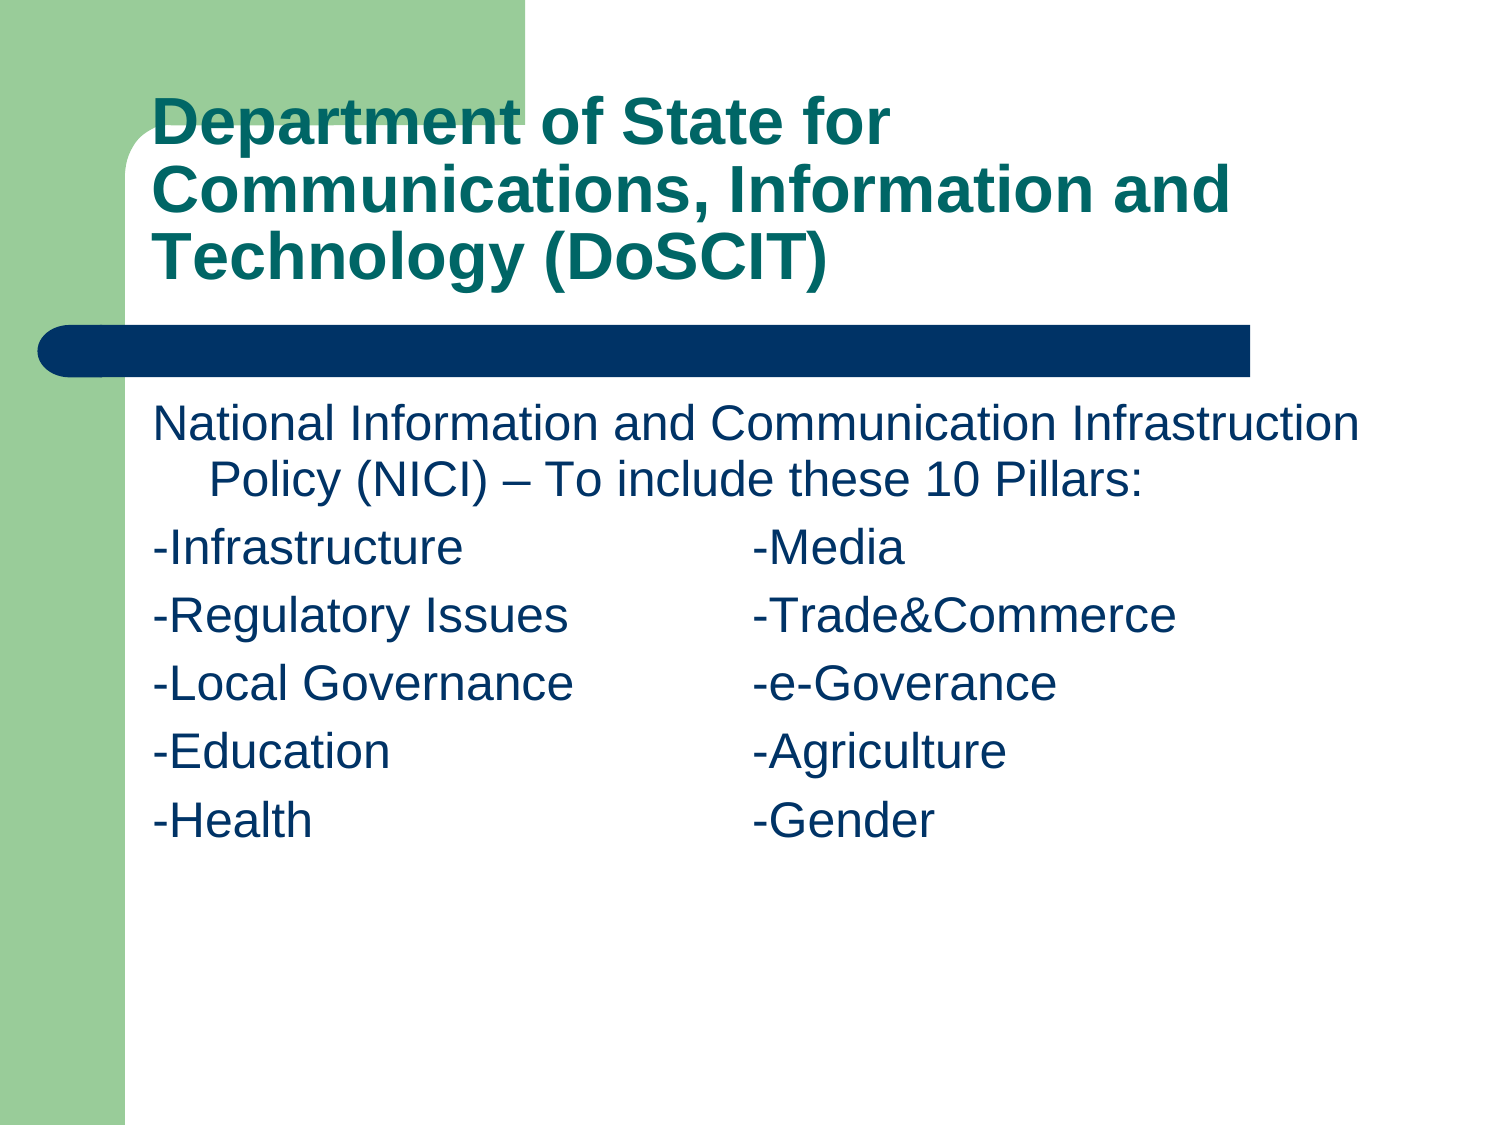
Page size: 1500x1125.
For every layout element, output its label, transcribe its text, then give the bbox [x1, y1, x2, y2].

title Department of State for Communications, Information and Technology (DoSCIT) [136, 69, 1414, 301]
list National Information and Communication Infrastruction Policy (NICI) – To include these 10 Pillars: -Infrastructure -Media -Regulatory Issues -Trade&Commerce -Local Governance -e-Goverance -Education -Agriculture -Health -Gender [137, 387, 1400, 999]
